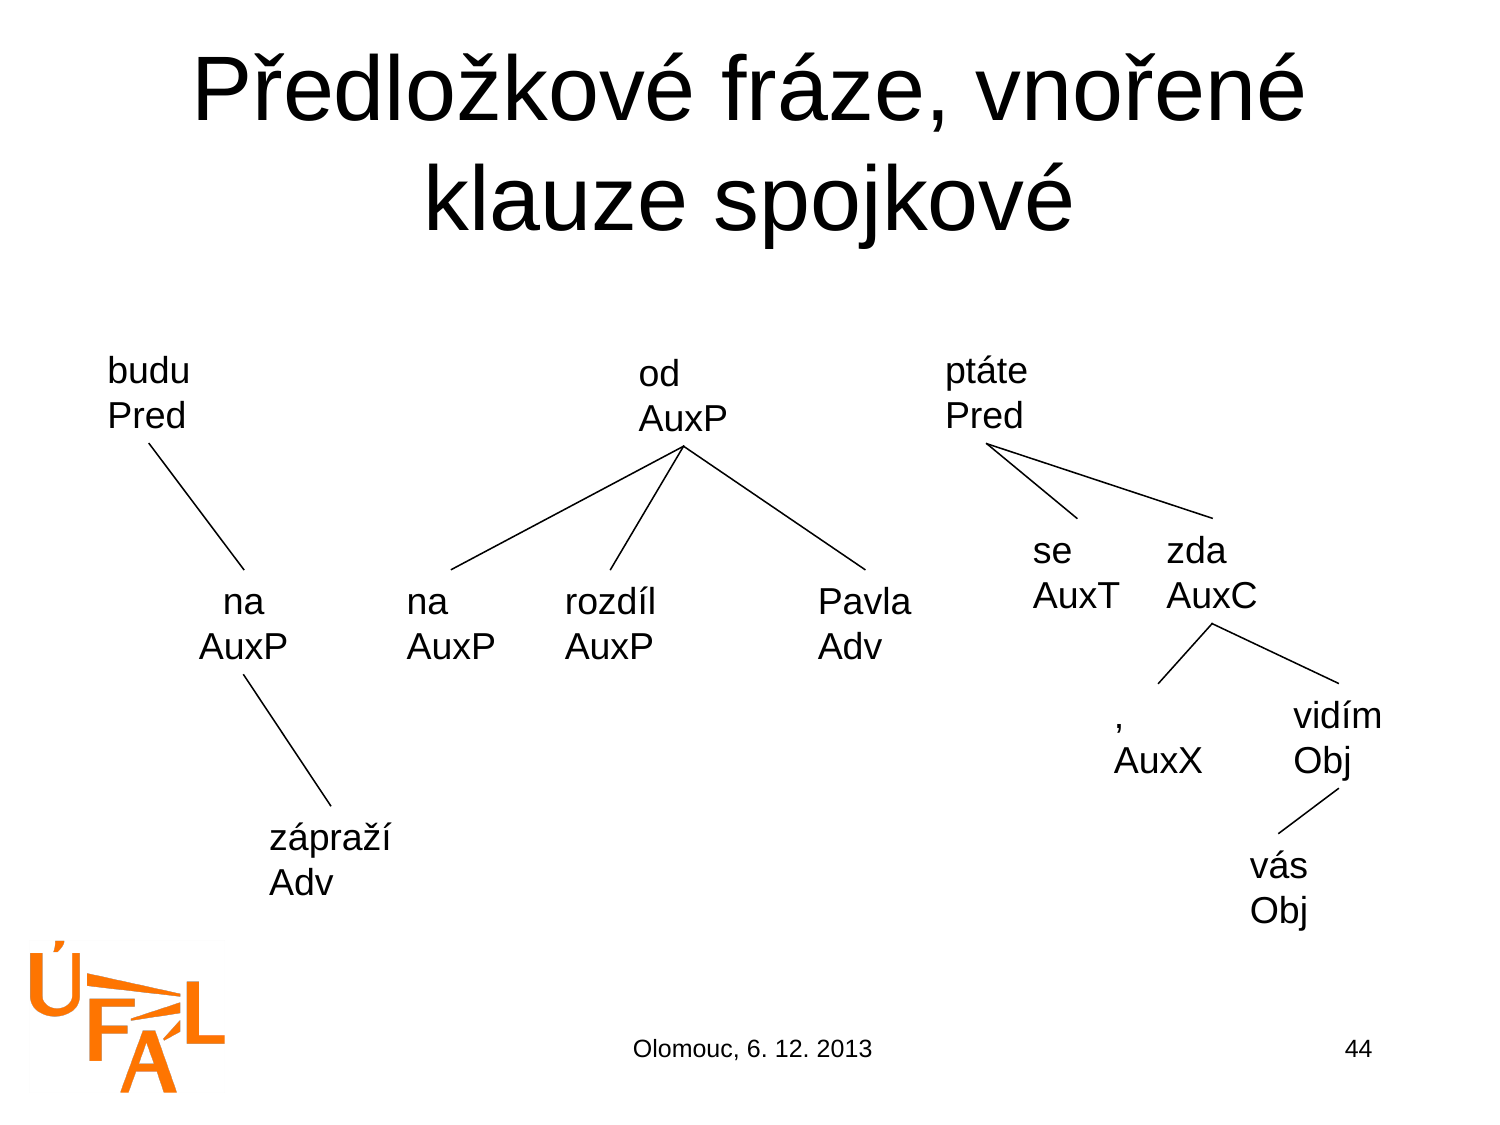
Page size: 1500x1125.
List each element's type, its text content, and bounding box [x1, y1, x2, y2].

text_box na AuxP [391, 569, 512, 675]
text_box ptáte Pred [930, 338, 1044, 444]
text_box vás Obj [1234, 833, 1323, 939]
title Předložkové fráze, vnořené klauze spojkové [75, 14, 1426, 263]
text_box vidím Obj [1278, 683, 1398, 789]
text_box Pavla Adv [803, 569, 927, 675]
text_box od AuxP [623, 340, 744, 447]
text_box zápraží Adv [254, 805, 407, 912]
text_box na AuxP [184, 569, 304, 675]
text_box , AuxX [1099, 683, 1219, 789]
text_box rozdíl AuxP [549, 569, 672, 675]
picture [29, 940, 225, 1093]
text_box se AuxT [1018, 518, 1136, 624]
text_box zda AuxC [1151, 518, 1273, 624]
text_box budu Pred [92, 338, 206, 444]
